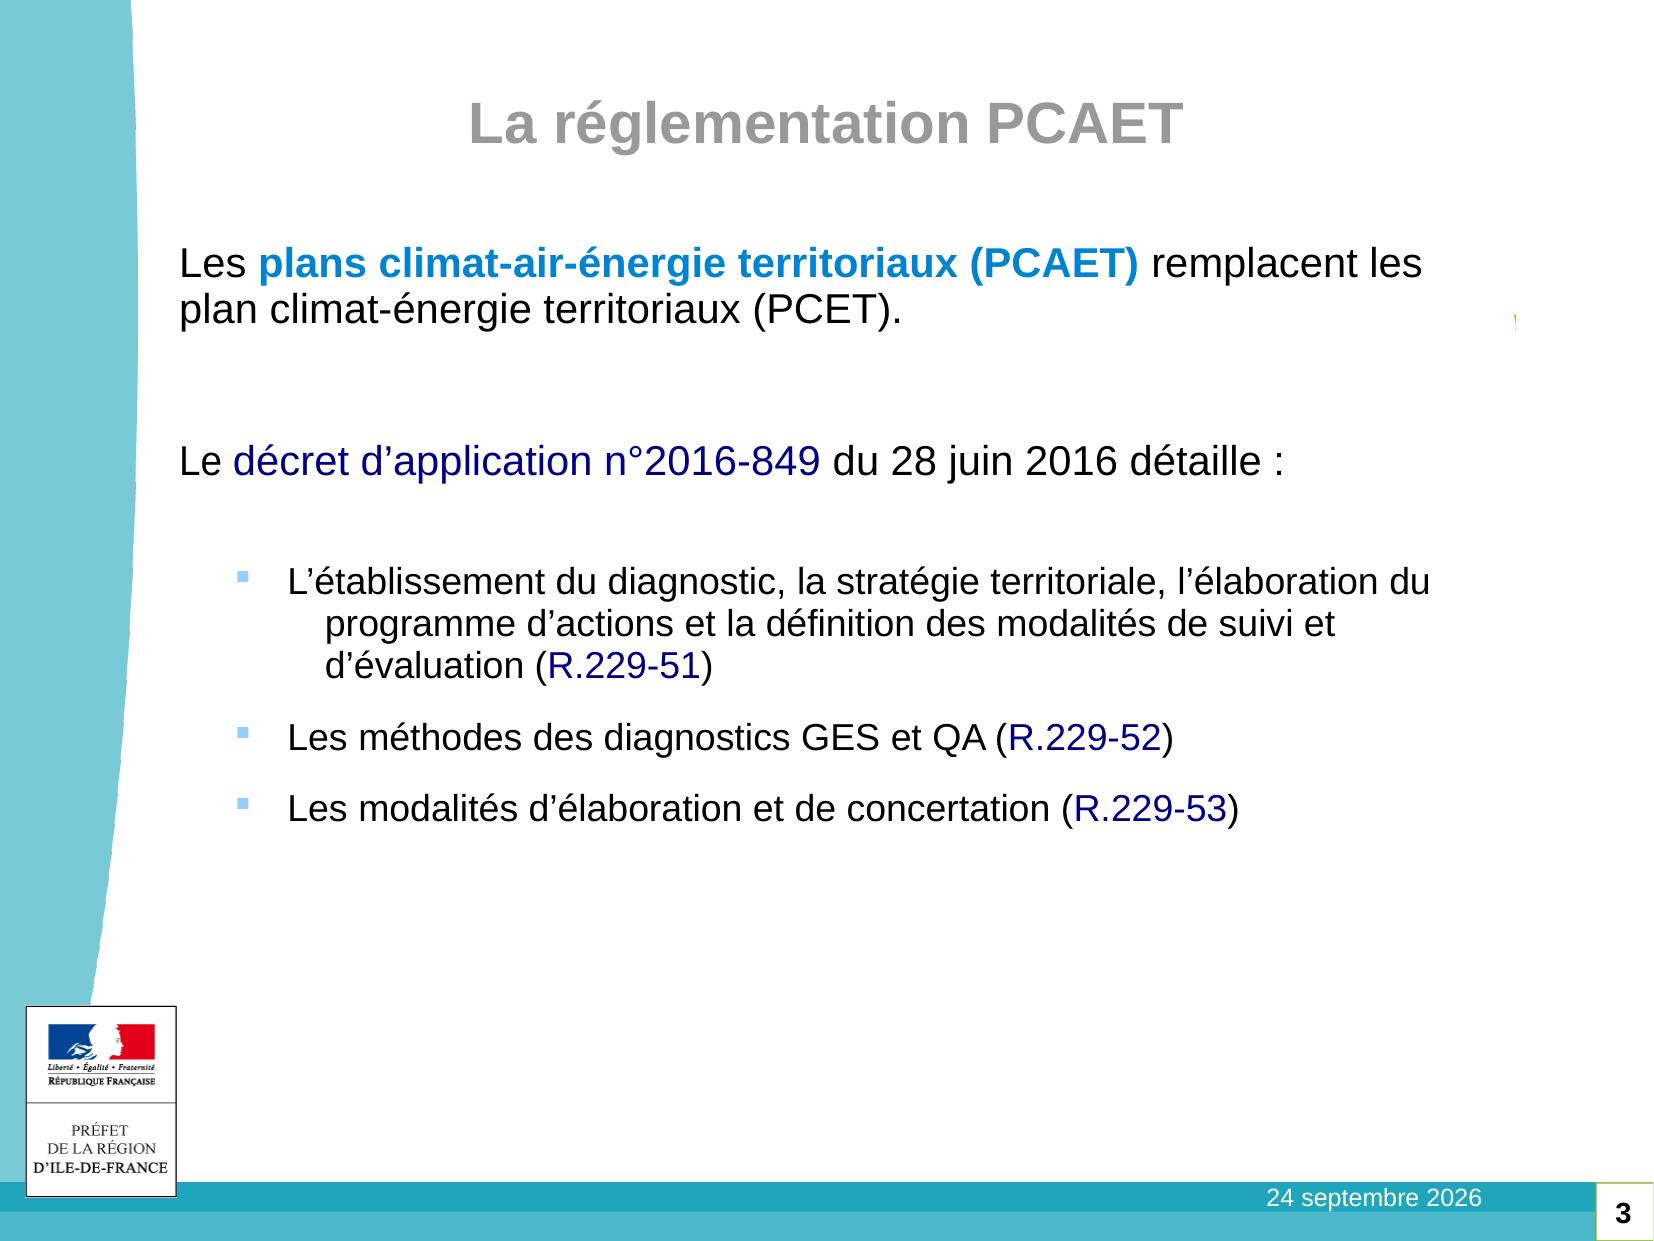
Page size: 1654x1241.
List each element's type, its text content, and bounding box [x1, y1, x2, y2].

list Les plans climat-air-énergie territoriaux (PCAET) remplacent les plan climat-énergie territoriaux (PCET). Le décret d’application n°2016-849 du 28 juin 2016 détaille : L’établissement du diagnostic, la stratégie territoriale, l’élaboration du programme d’actions et la définition des modalités de suivi et d’évaluation (R.229-51) Les méthodes des diagnostics GES et QA (R.229-52) Les modalités d’élaboration et de concertation (R.229-53) [179, 239, 1509, 1174]
picture [0, 0, 1654, 1241]
title La réglementation PCAET [82, 19, 1571, 227]
